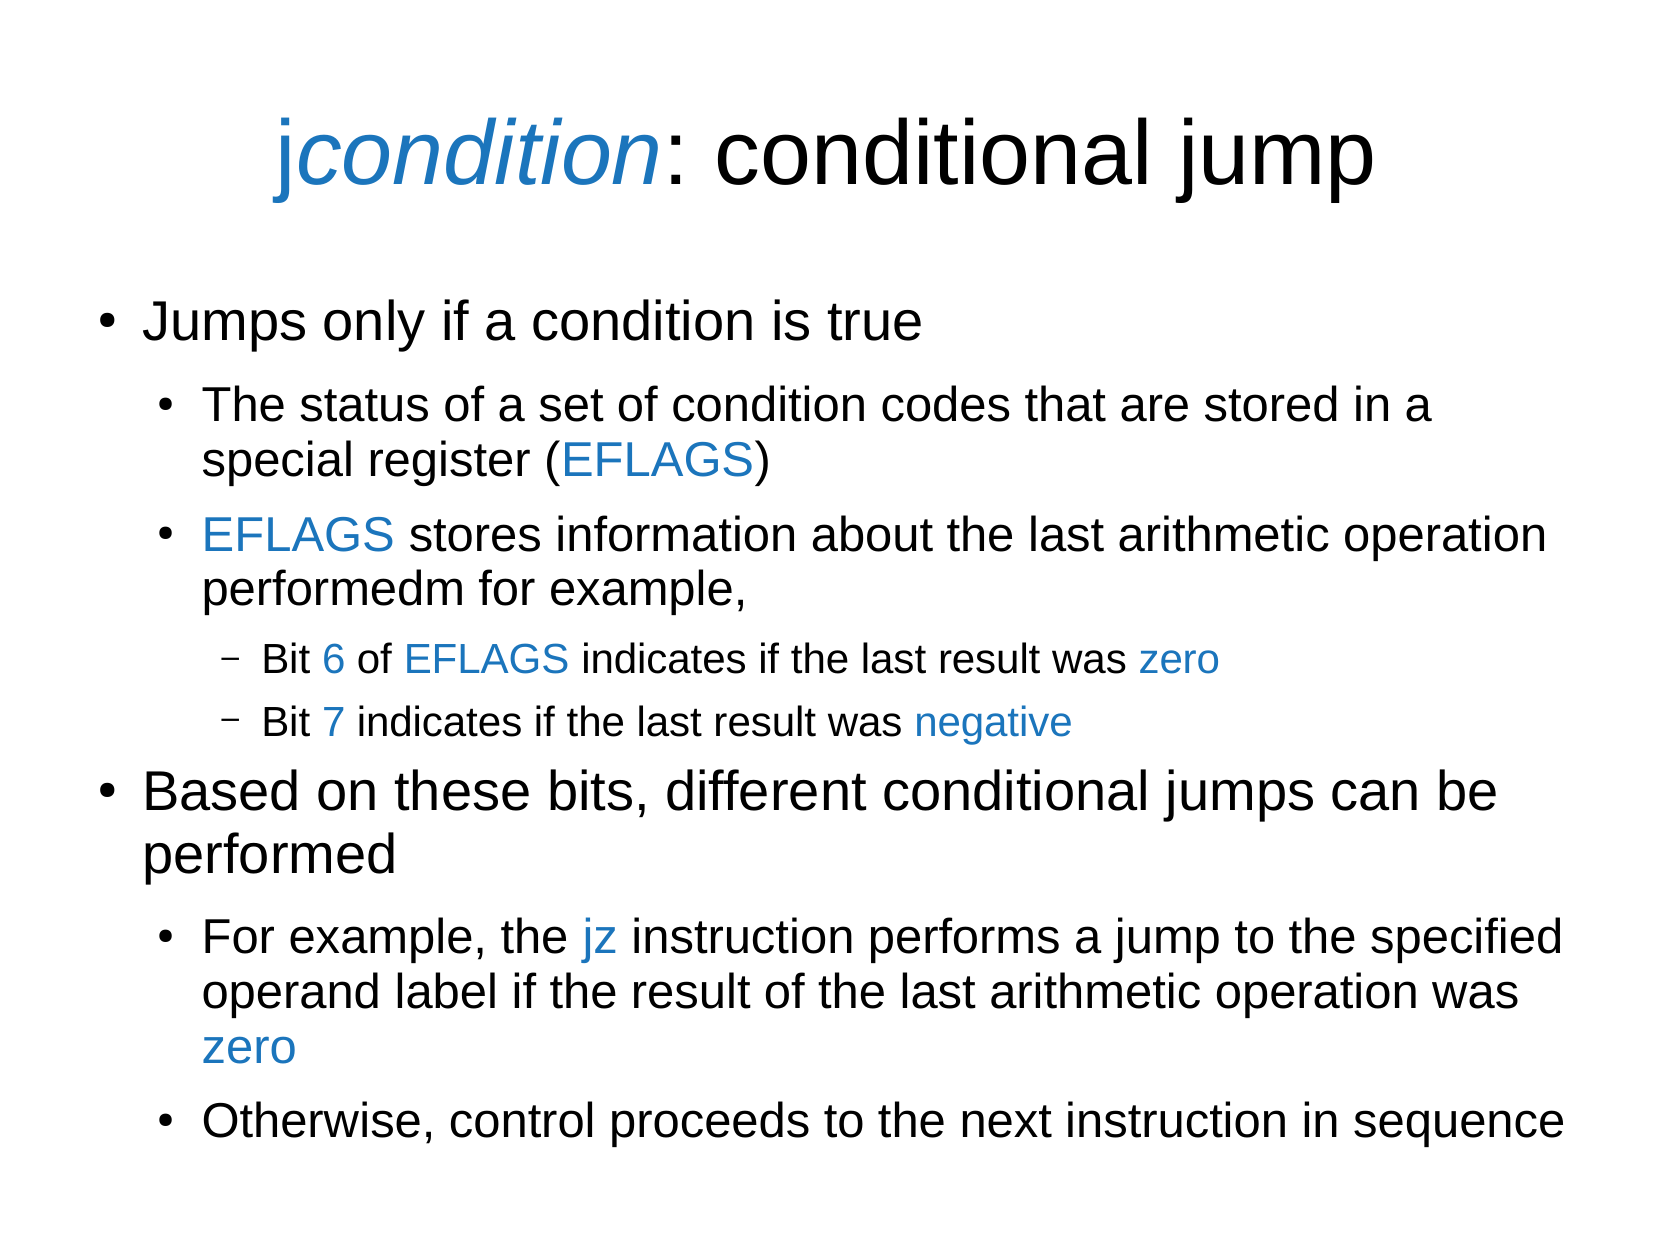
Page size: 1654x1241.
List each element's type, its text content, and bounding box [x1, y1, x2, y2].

title jcondition: conditional jump [82, 49, 1571, 257]
list Jumps only if a condition is true The status of a set of condition codes that are stored in a special register (EFLAGS) EFLAGS stores information about the last arithmetic operation performedm for example, Bit 6 of EFLAGS indicates if the last result was zero Bit 7 indicates if the last result was negative Based on these bits, different conditional jumps can be performed For example, the jz instruction performs a jump to the specified operand label if the result of the last arithmetic operation was zero Otherwise, control proceeds to the next instruction in sequence [82, 290, 1571, 1163]
